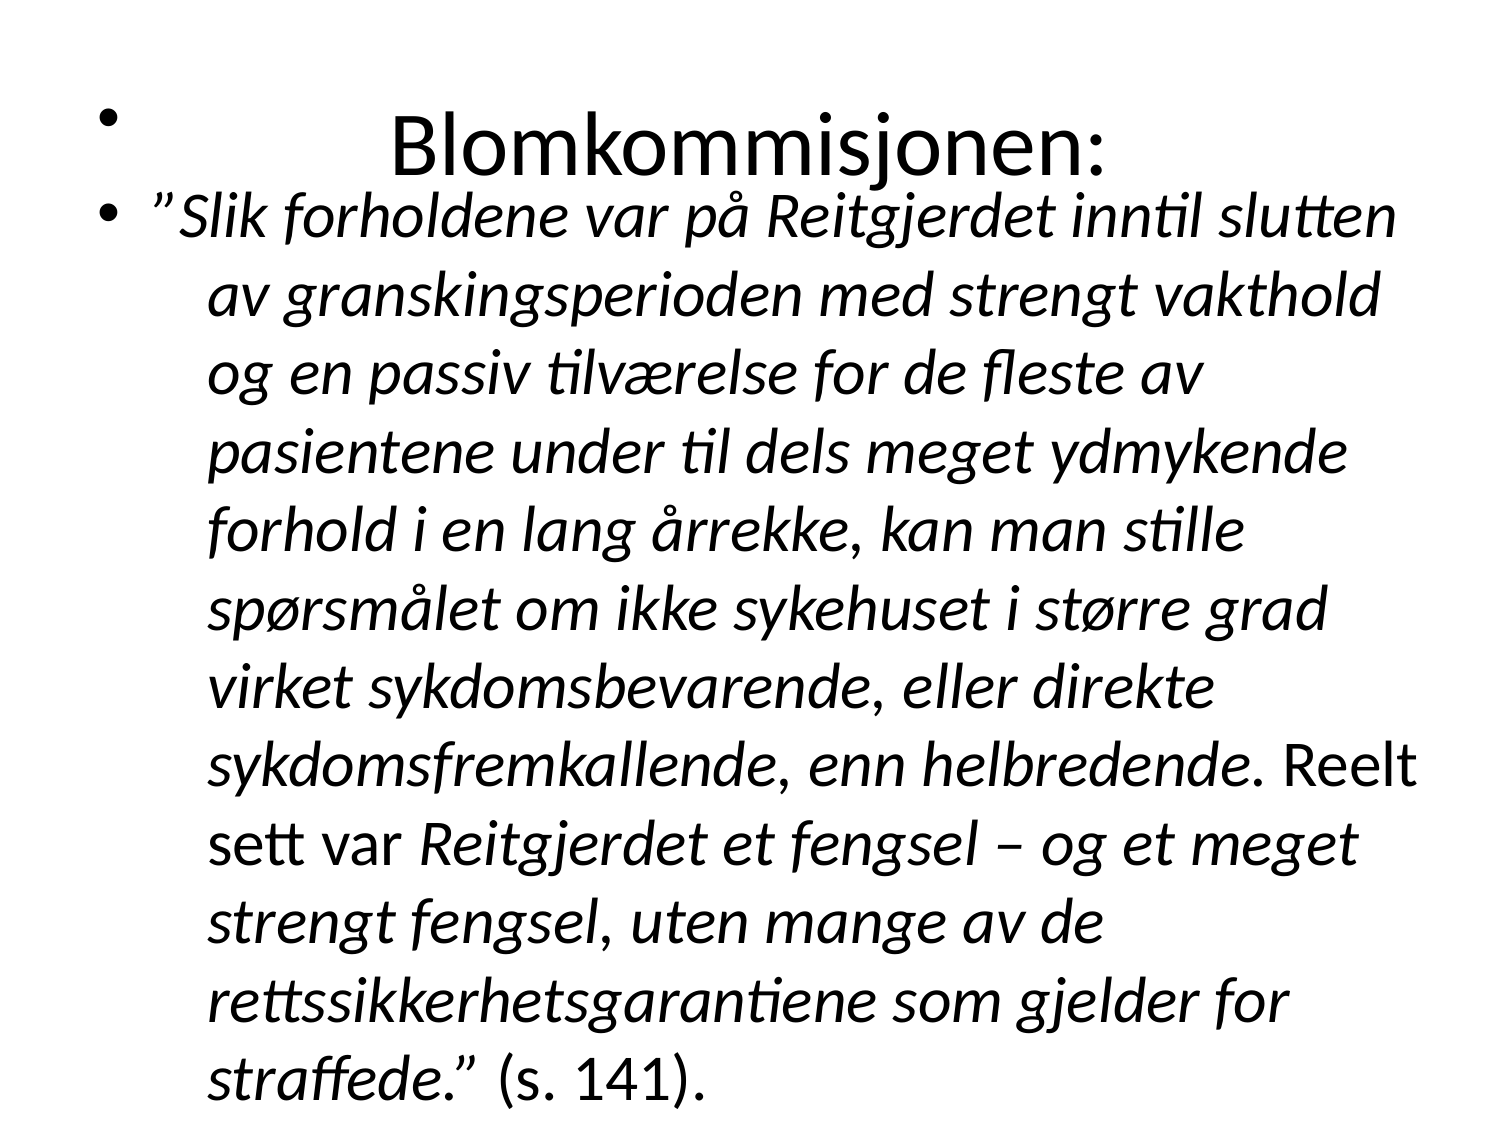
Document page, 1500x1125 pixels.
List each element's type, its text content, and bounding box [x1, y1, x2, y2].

list ”Slik forholdene var på Reitgjerdet inntil slutten av granskingsperioden med strengt vakthold og en passiv tilværelse for de fleste av pasientene under til dels meget ydmykende forhold i en lang årrekke, kan man stille spørsmålet om ikke sykehuset i større grad virket sykdomsbevarende, eller direkte sykdomsfremkallende, enn helbredende. Reelt sett var Reitgjerdet et fengsel – og et meget strengt fengsel, uten mange av de rettssikkerhetsgarantiene som gjelder for straffede.” (s. 141). [82, 70, 1449, 1125]
title Blomkommisjonen: [75, 45, 1426, 233]
